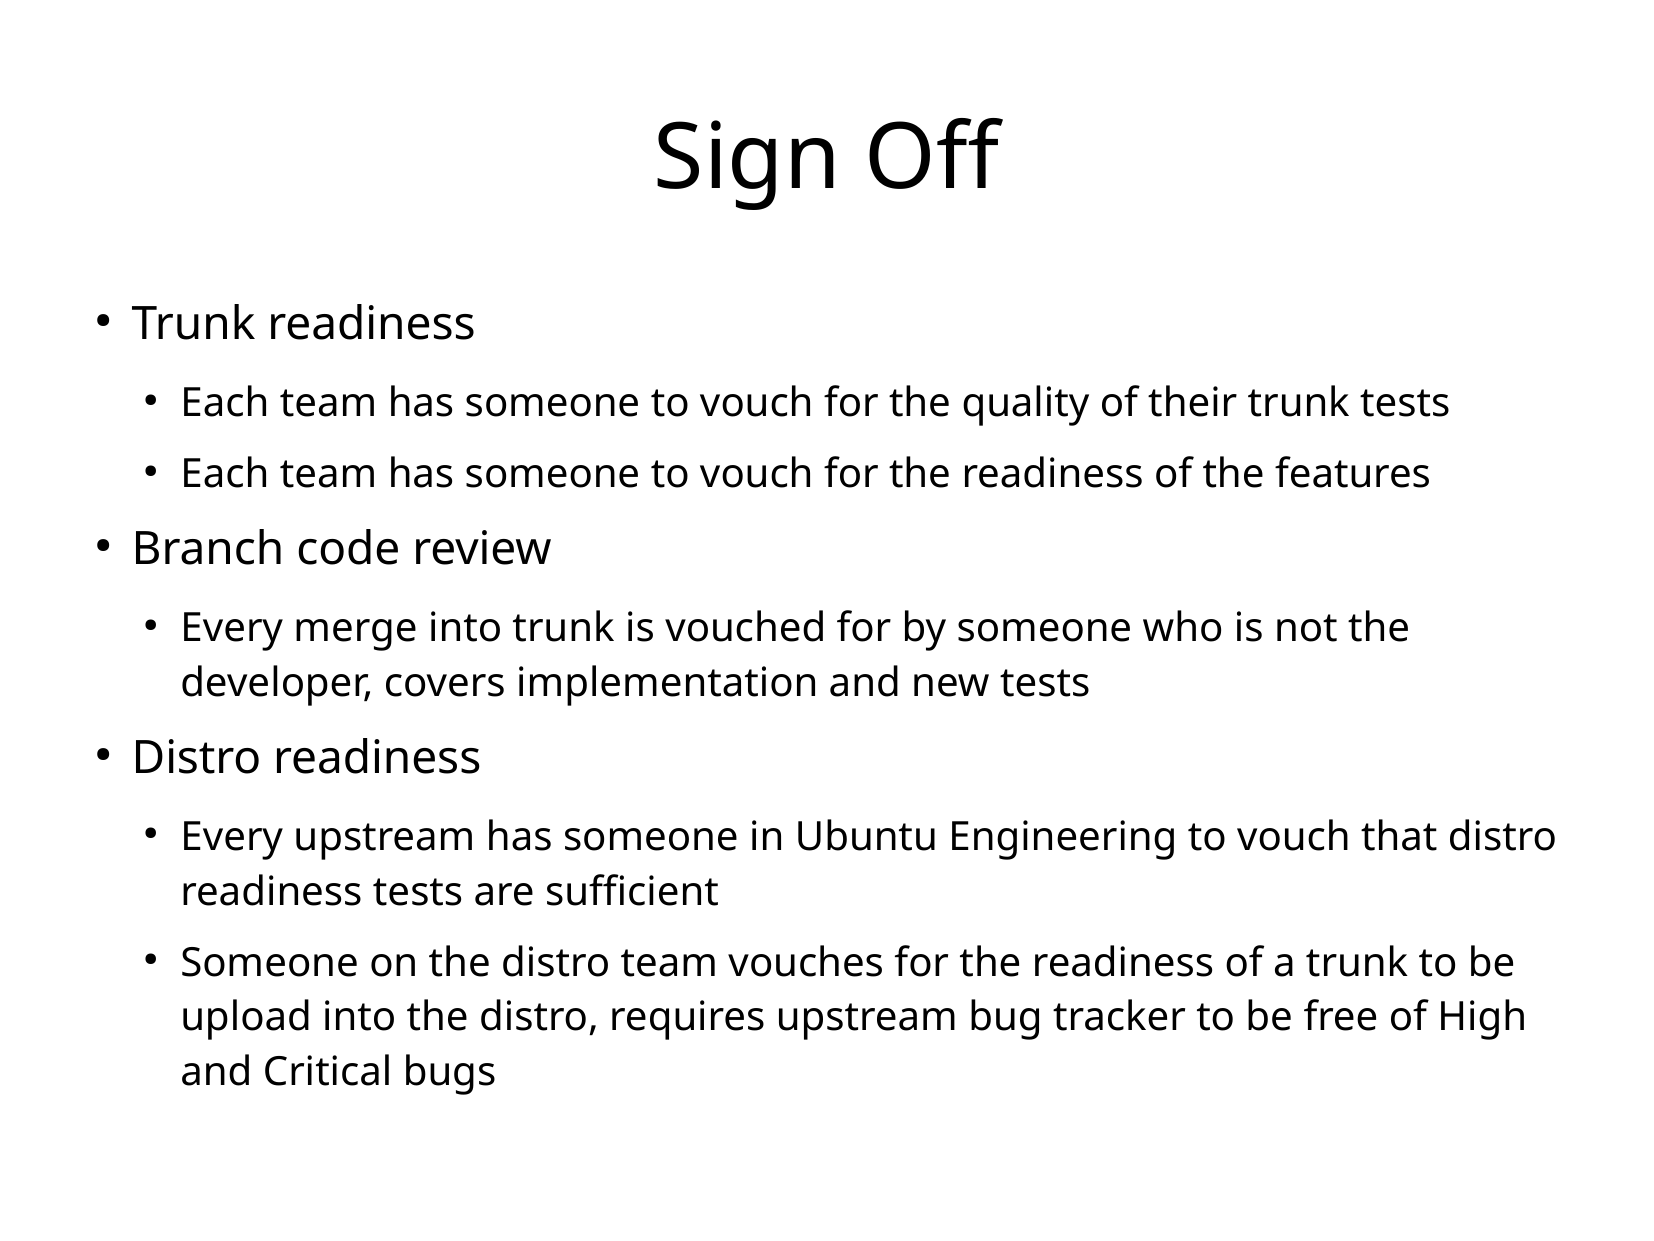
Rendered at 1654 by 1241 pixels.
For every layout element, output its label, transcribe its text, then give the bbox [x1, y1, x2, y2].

list Trunk readiness Each team has someone to vouch for the quality of their trunk tests Each team has someone to vouch for the readiness of the features Branch code review Every merge into trunk is vouched for by someone who is not the developer, covers implementation and new tests Distro readiness Every upstream has someone in Ubuntu Engineering to vouch that distro readiness tests are sufficient Someone on the distro team vouches for the readiness of a trunk to be upload into the distro, requires upstream bug tracker to be free of High and Critical bugs [82, 290, 1571, 1109]
title Sign Off [82, 49, 1571, 257]
